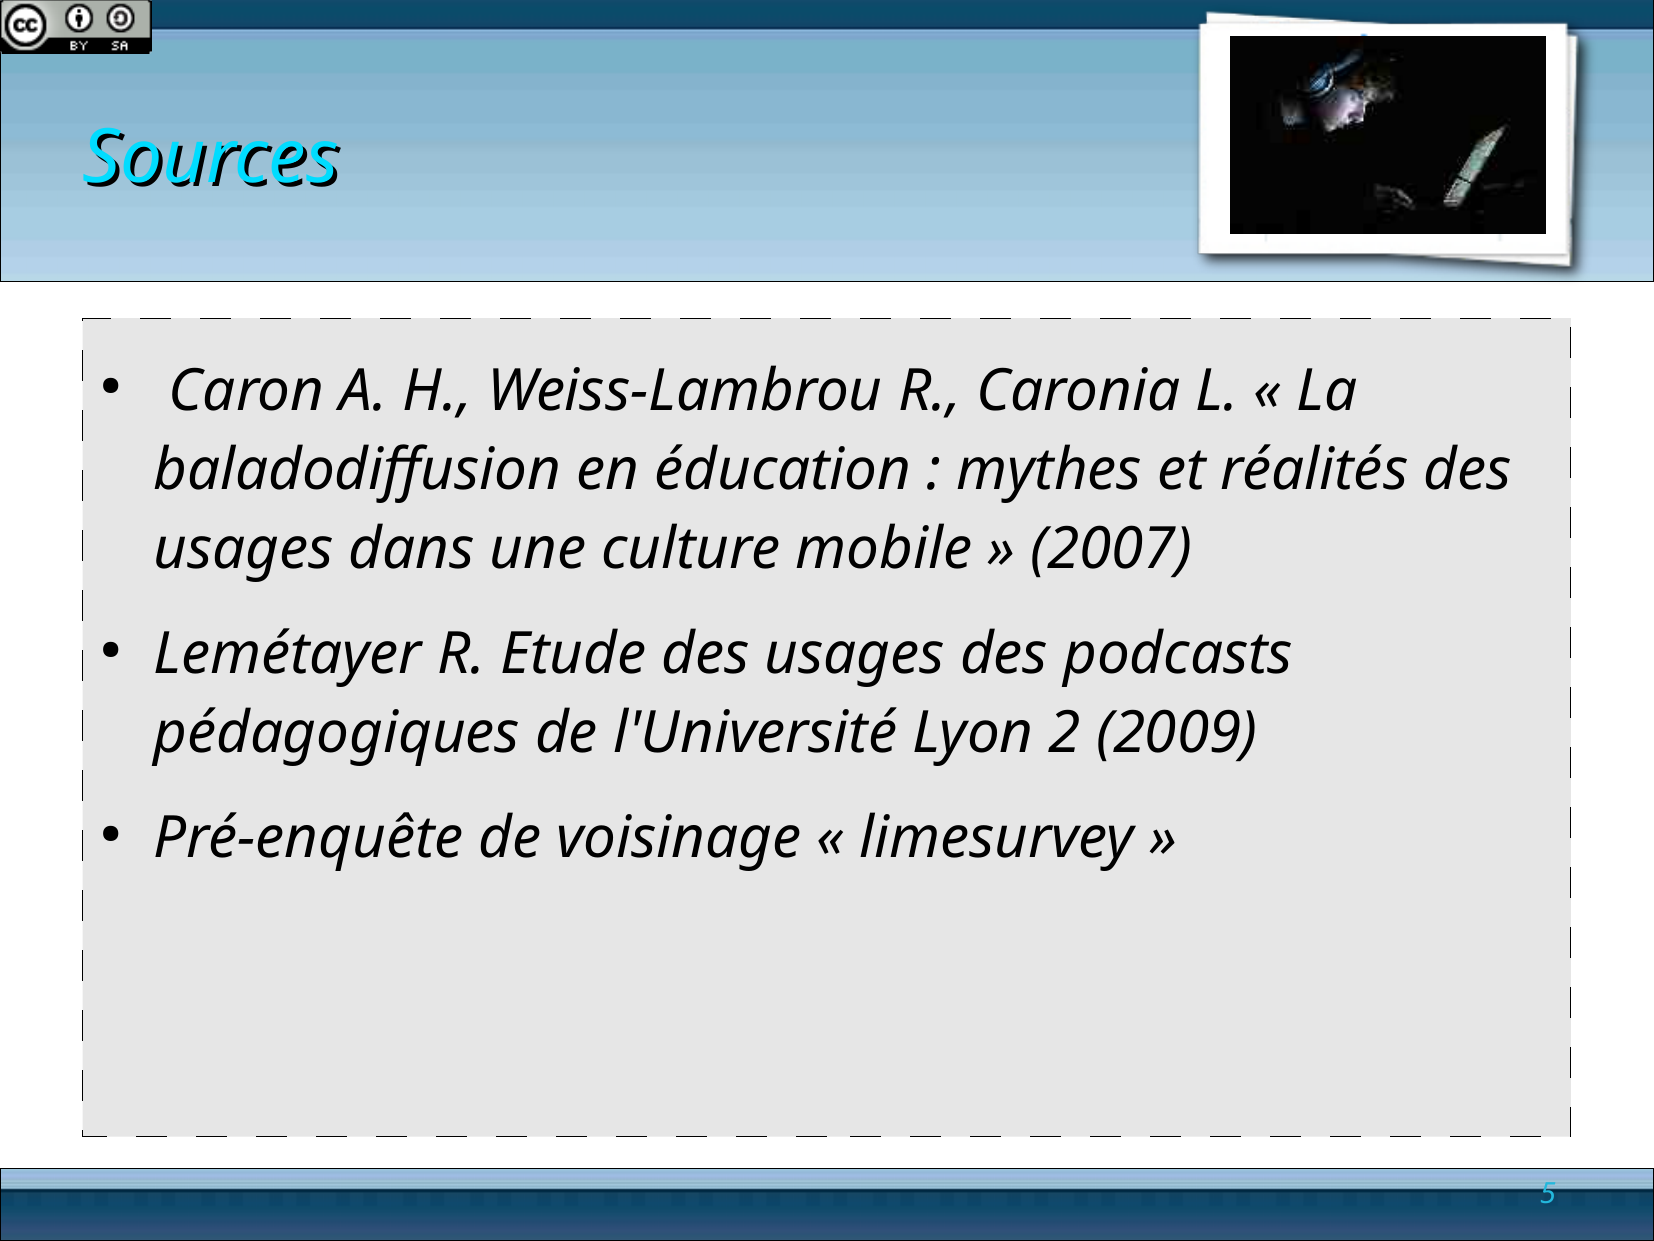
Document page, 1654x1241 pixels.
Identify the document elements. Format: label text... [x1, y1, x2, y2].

picture [0, 0, 1653, 292]
title Sources [82, 49, 1188, 257]
picture [1, 1169, 1653, 1240]
list Caron A. H., Weiss-Lambrou R., Caronia L. « La baladodiffusion en éducation : mythes et réalités des usages dans une culture mobile » (2007) Lemétayer R. Etude des usages des podcasts pédagogiques de l'Université Lyon 2 (2009) Pré-enquête de voisinage « limesurvey » [82, 318, 1571, 1137]
